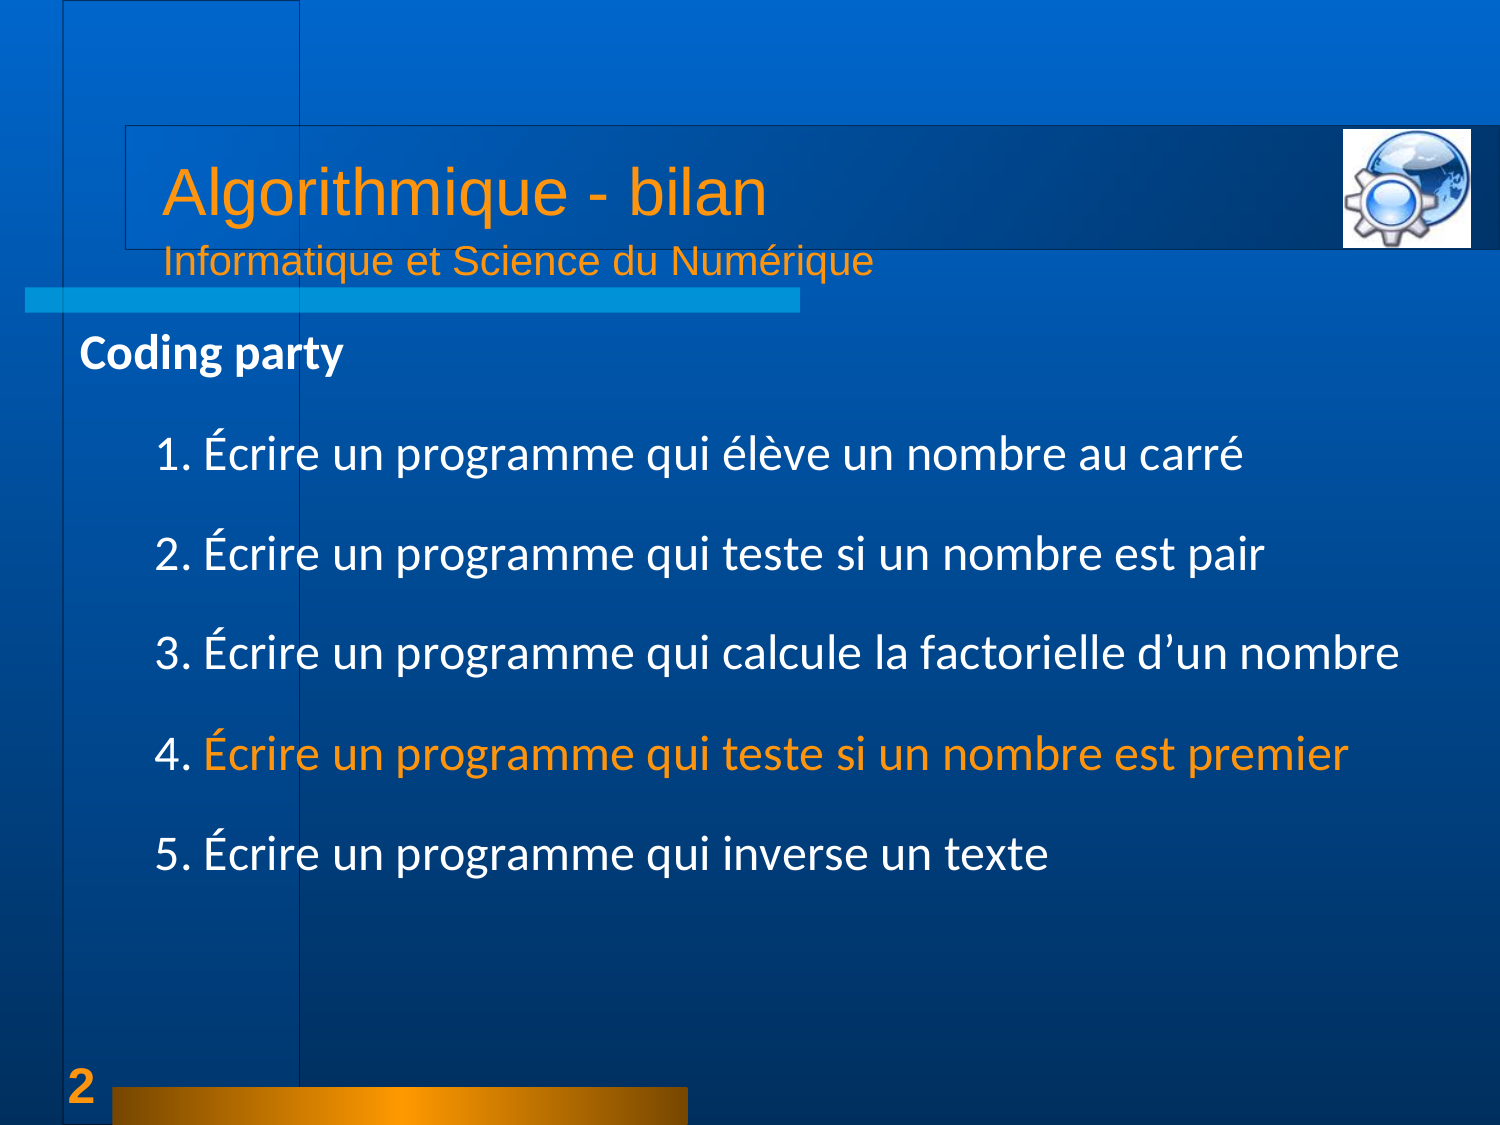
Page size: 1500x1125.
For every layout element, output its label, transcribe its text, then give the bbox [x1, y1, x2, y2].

text_box Coding party Écrire un programme qui élève un nombre au carré Écrire un programme qui teste si un nombre est pair Écrire un programme qui calcule la factorielle d’un nombre Écrire un programme qui teste si un nombre est premier Écrire un programme qui inverse un texte [64, 325, 1418, 1011]
picture [1343, 129, 1471, 248]
